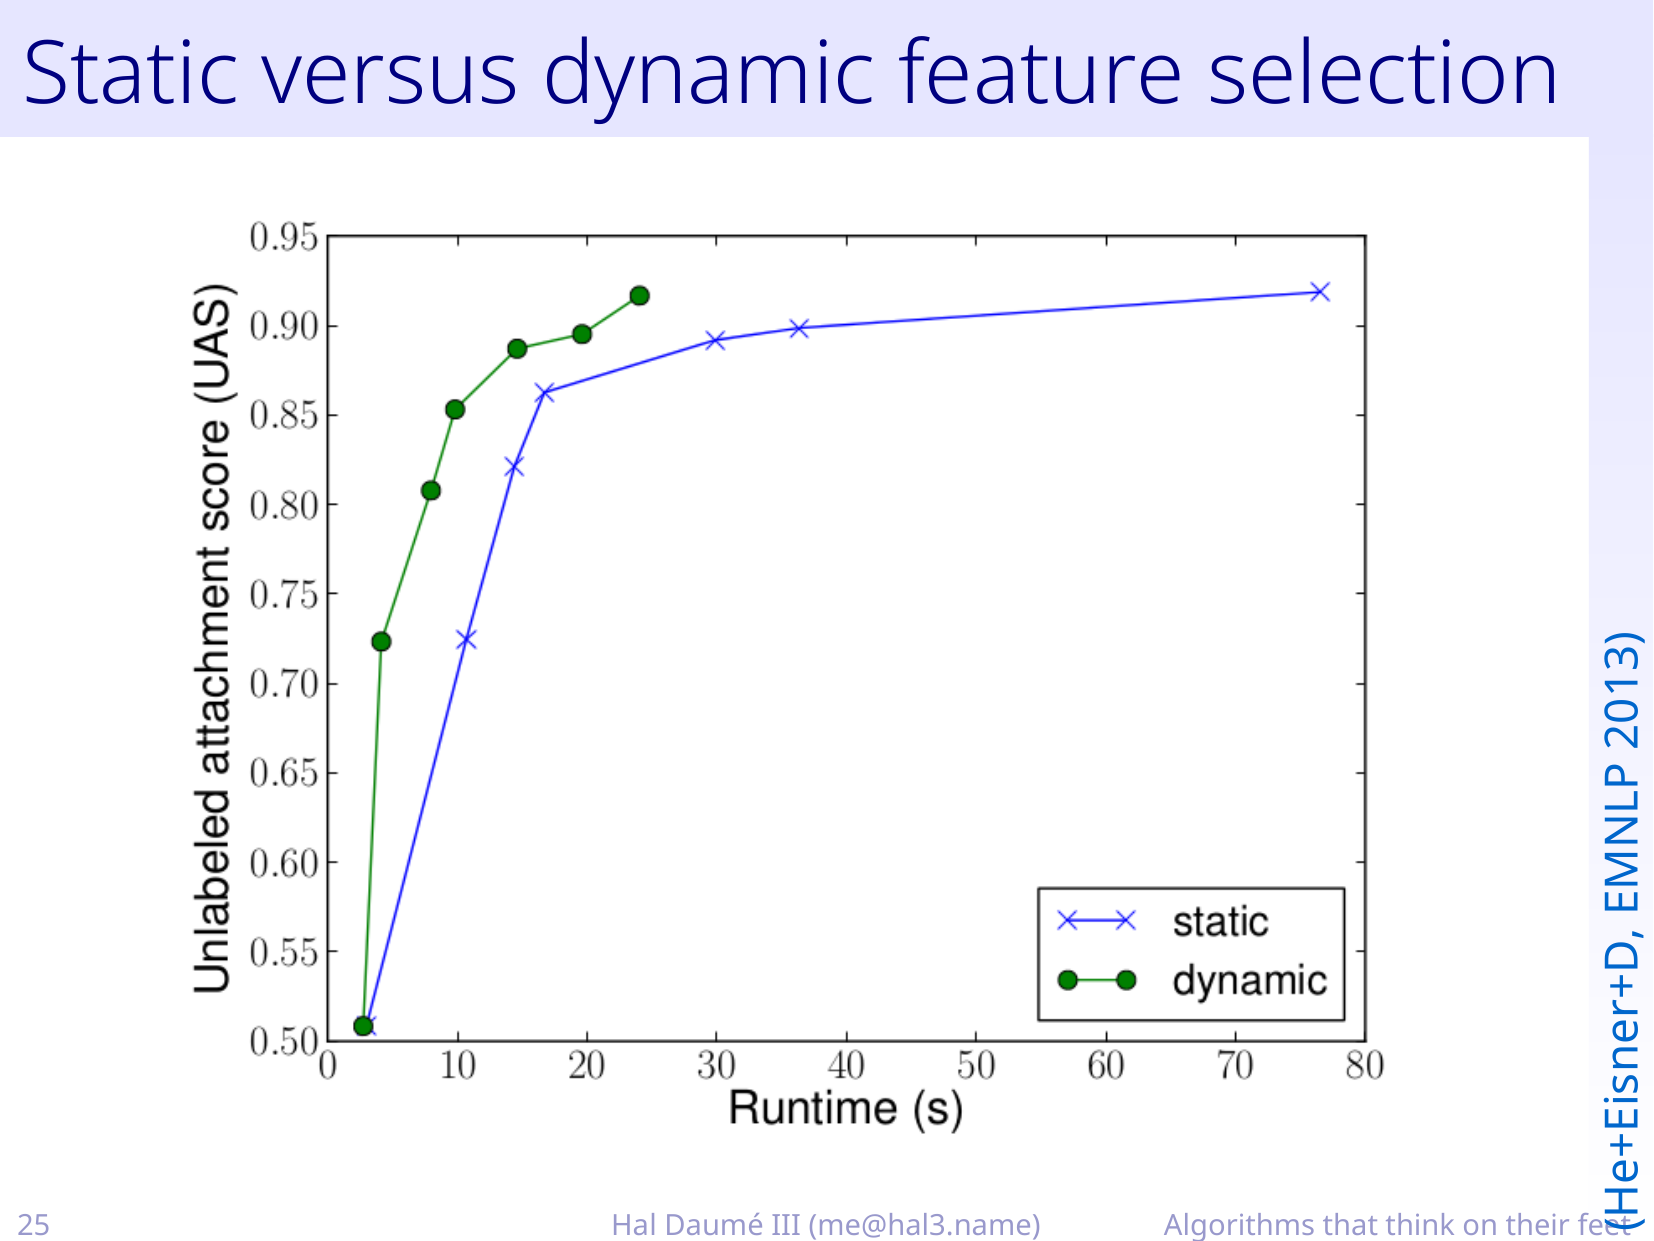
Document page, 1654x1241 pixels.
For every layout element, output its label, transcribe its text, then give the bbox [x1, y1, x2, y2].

title Static versus dynamic feature selection [22, 8, 1639, 131]
picture [123, 191, 1513, 1196]
text_box (He+Eisner+D, EMNLP 2013) [1585, 633, 1648, 1235]
